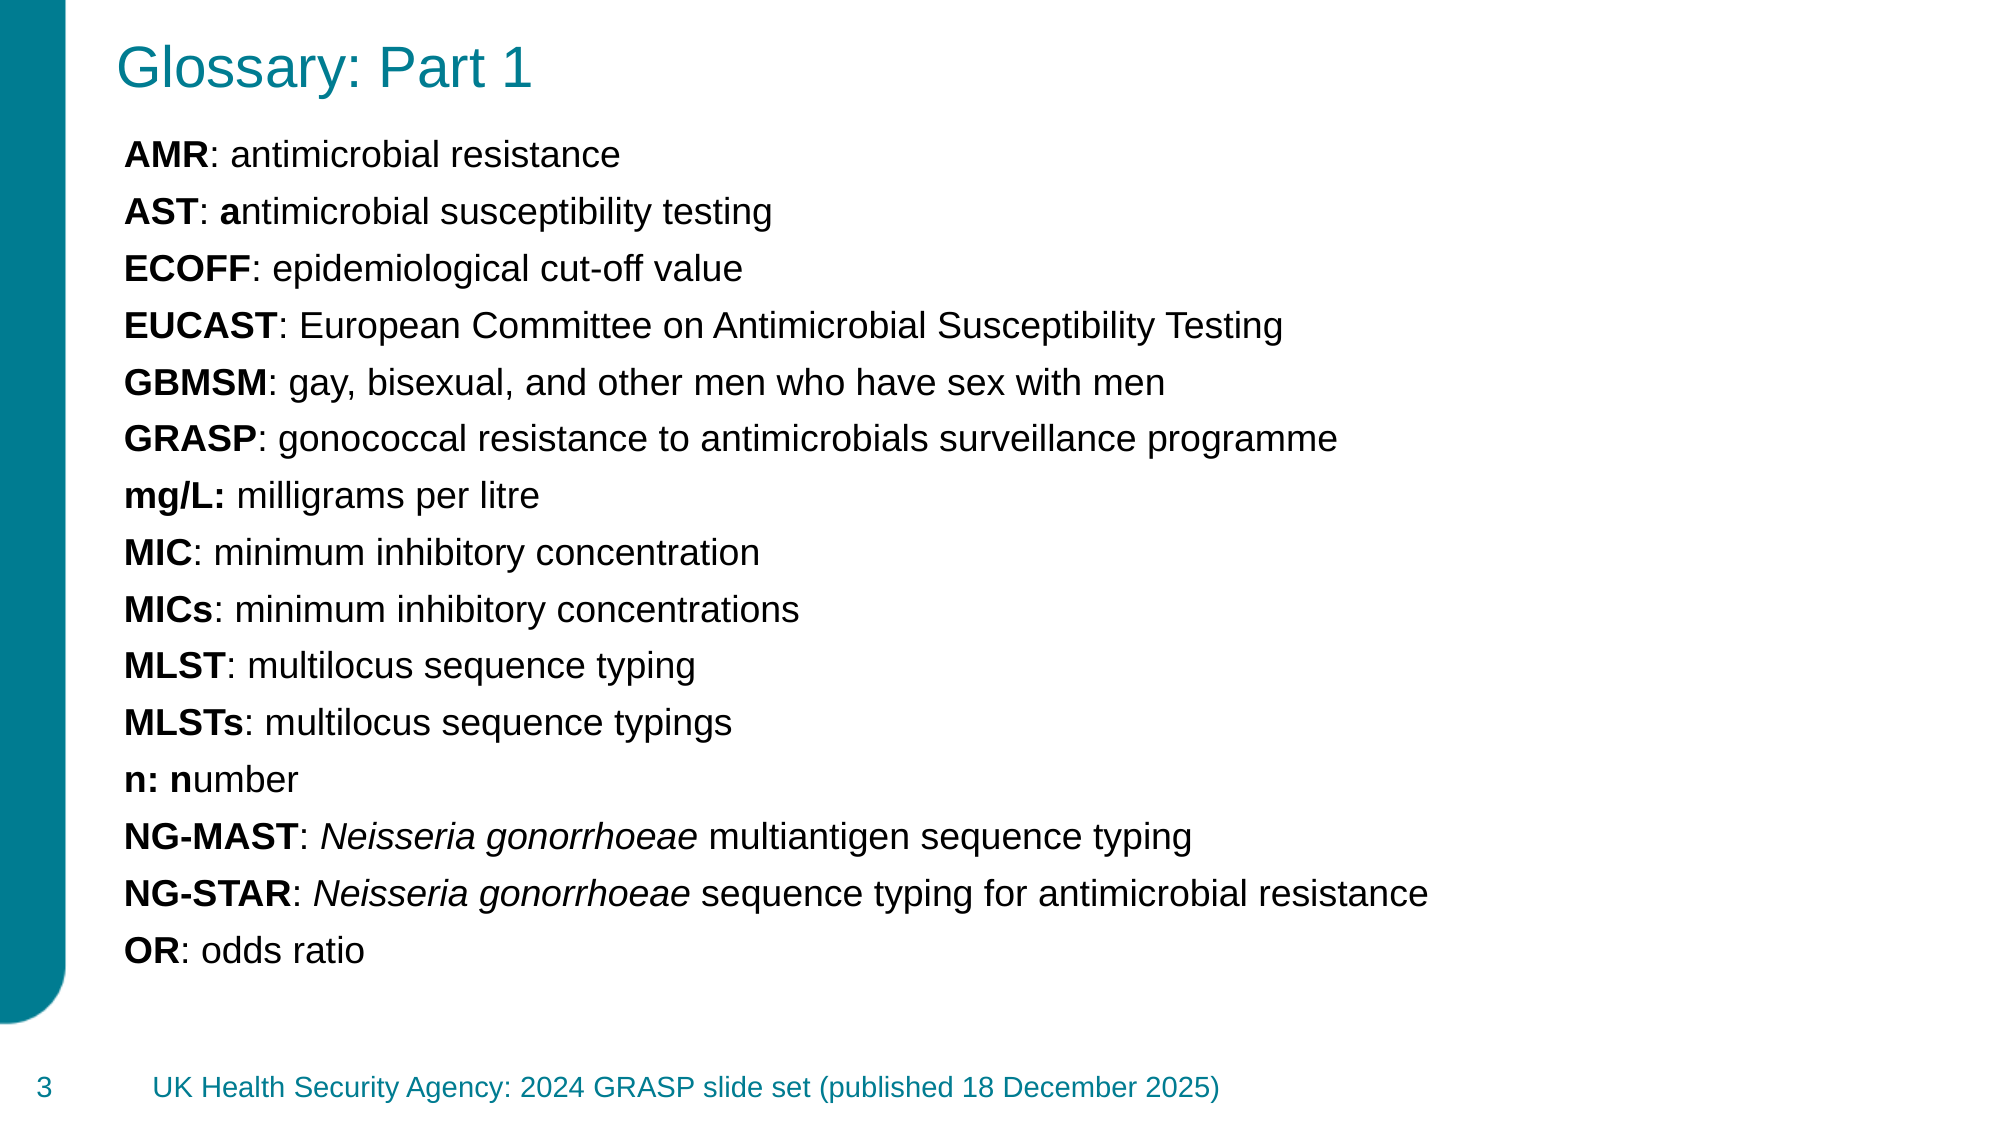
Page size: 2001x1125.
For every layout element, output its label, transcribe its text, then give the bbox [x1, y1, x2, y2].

text_box UK Health Security Agency: 2024 GRASP slide set (published 18 December 2025) [137, 1056, 1780, 1116]
text_box [21, 1056, 120, 1117]
title Glossary: Part 1 [101, 29, 1926, 138]
list AMR: antimicrobial resistance AST: antimicrobial susceptibility testing ECOFF: epidemiological cut-off value EUCAST: European Committee on Antimicrobial Susceptibility Testing GBMSM: gay, bisexual, and other men who have sex with men GRASP: gonococcal resistance to antimicrobials surveillance programme mg/L: milligrams per litre MIC: minimum inhibitory concentration MICs: minimum inhibitory concentrations MLST: multilocus sequence typing MLSTs: multilocus sequence typings n: number NG-MAST: Neisseria gonorrhoeae multiantigen sequence typing NG-STAR: Neisseria gonorrhoeae sequence typing for antimicrobial resistance OR: odds ratio [109, 131, 1612, 1051]
